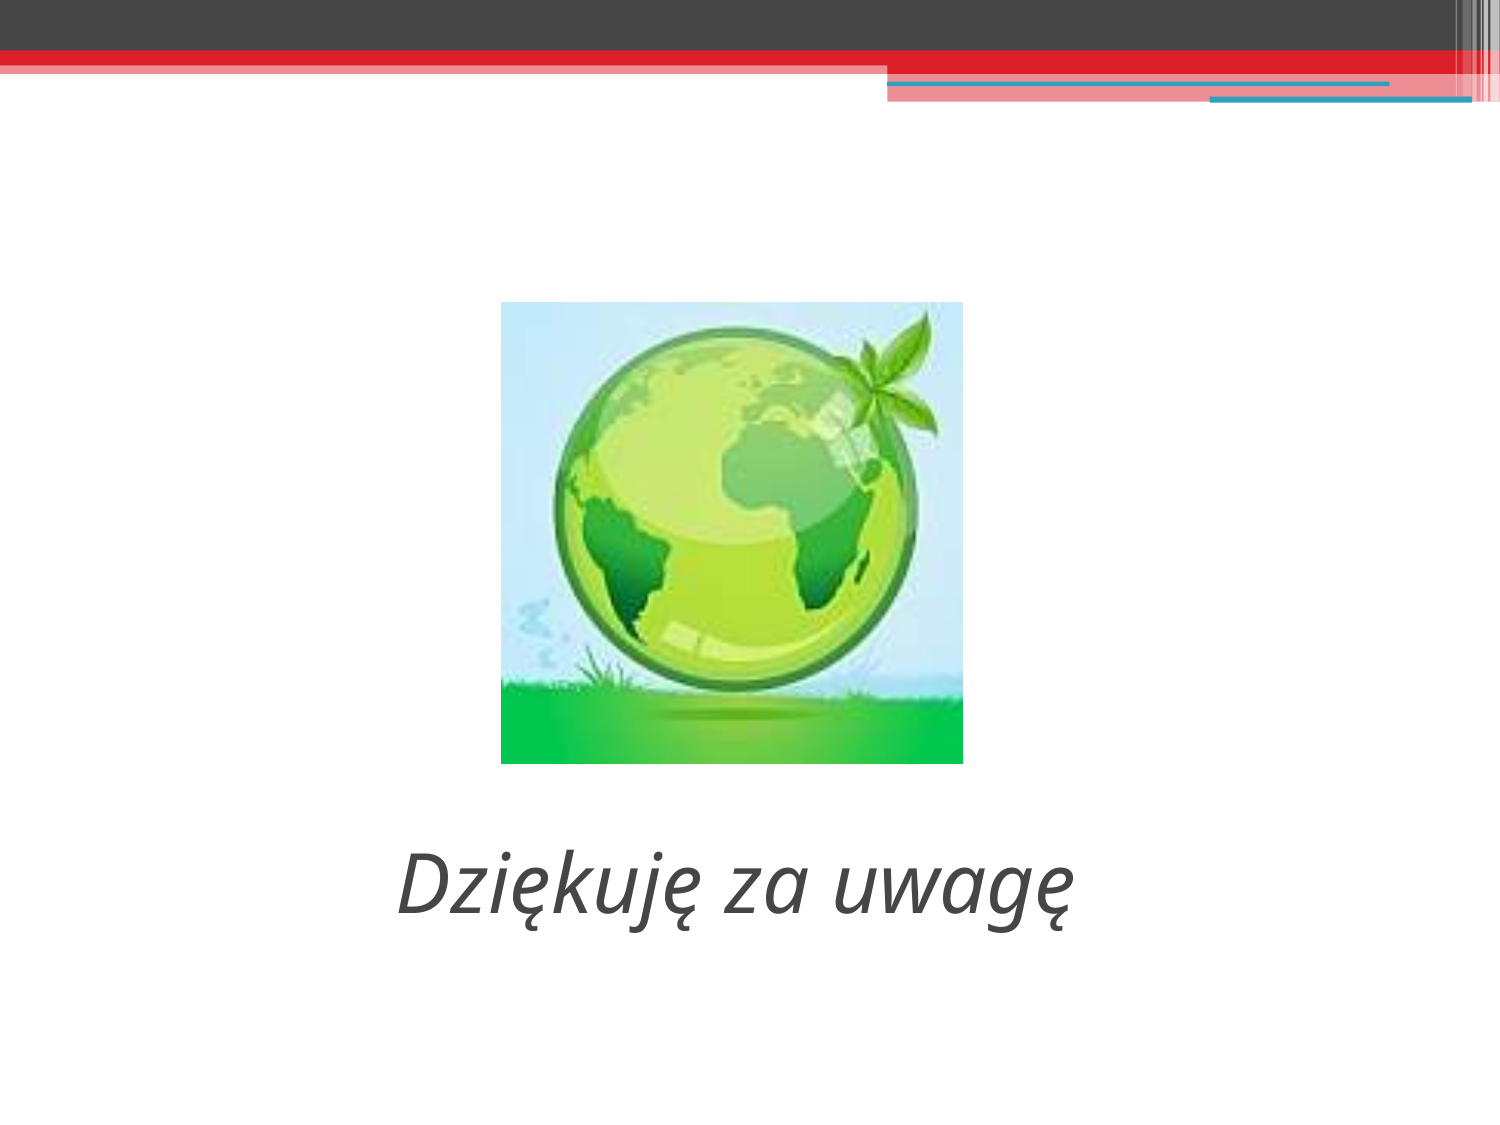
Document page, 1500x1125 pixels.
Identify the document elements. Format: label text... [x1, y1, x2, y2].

picture [501, 302, 963, 764]
title Dziękuję za uwagę [123, 822, 1349, 929]
